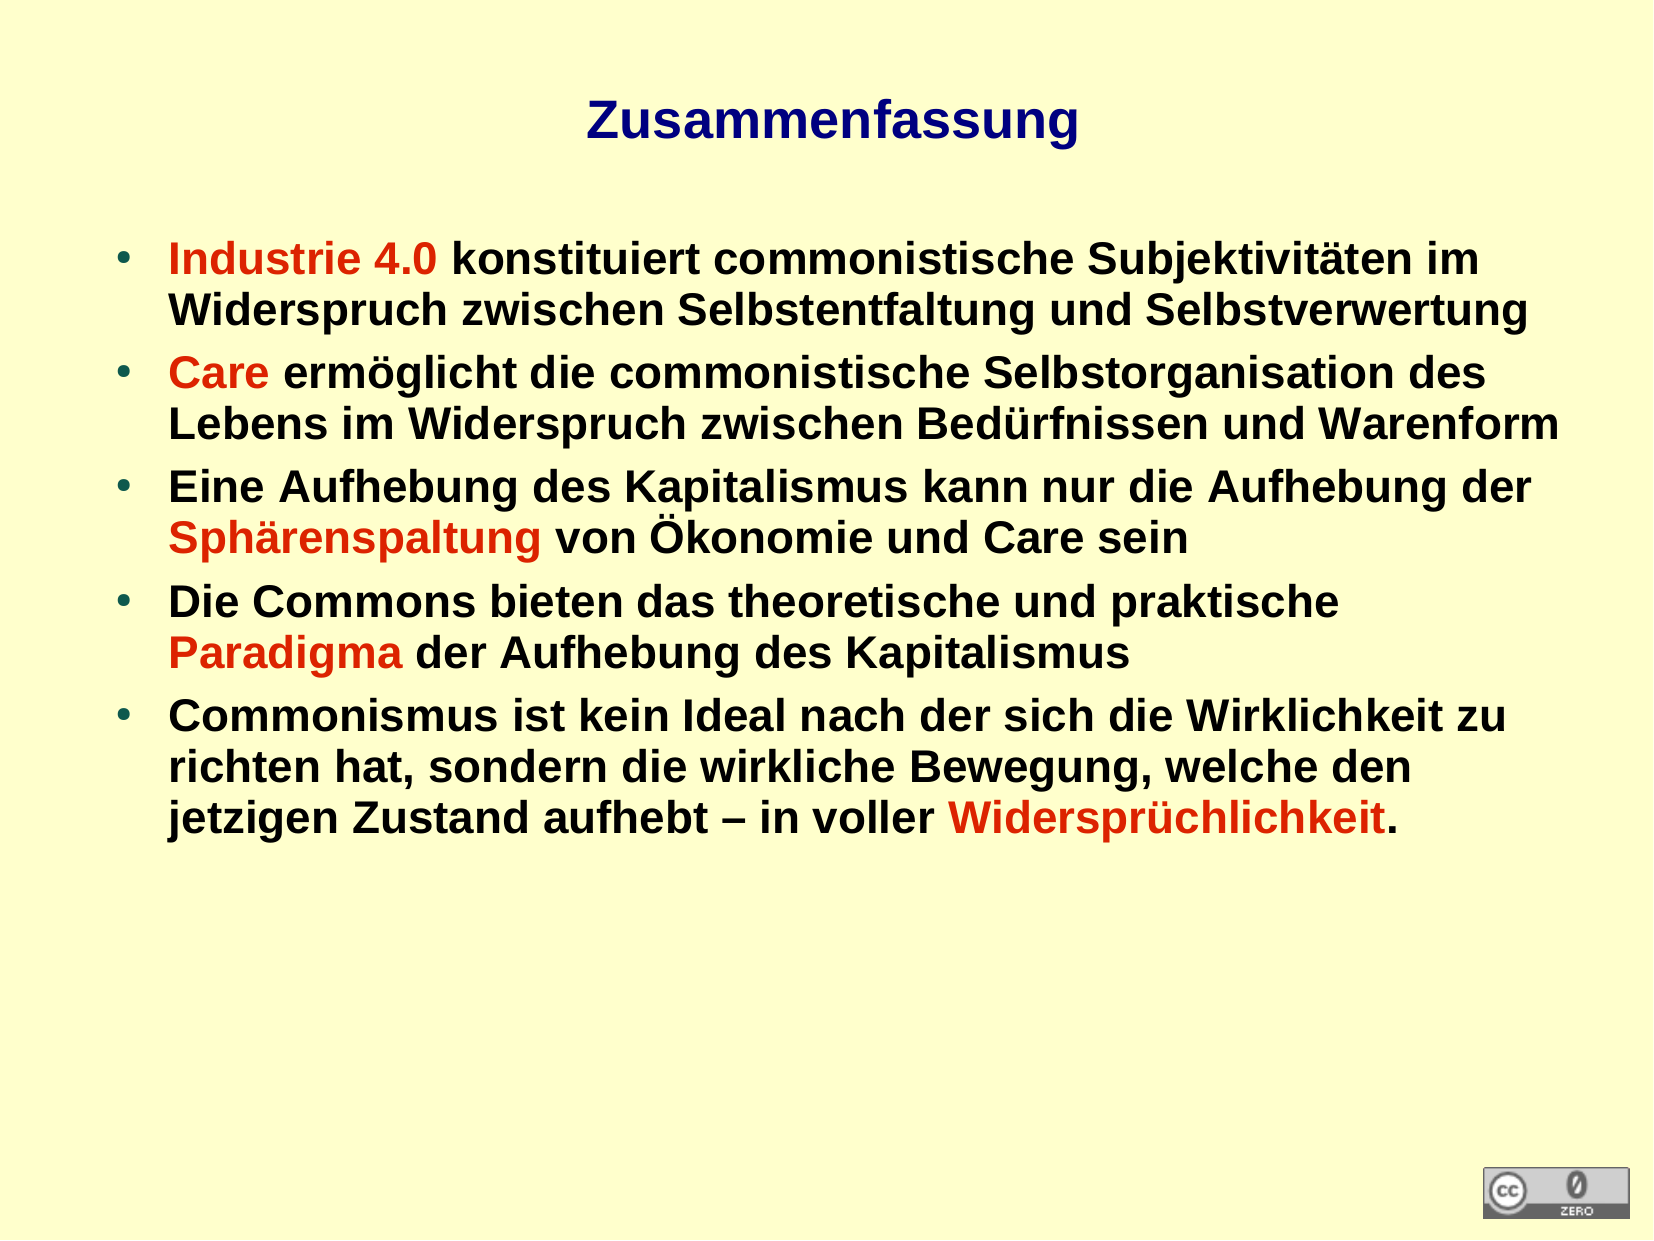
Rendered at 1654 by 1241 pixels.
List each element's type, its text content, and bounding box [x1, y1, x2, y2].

list Industrie 4.0 konstituiert commonistische Subjektivitäten im Widerspruch zwischen Selbstentfaltung und Selbstverwertung Care ermöglicht die commonistische Selbstorganisation des Lebens im Widerspruch zwischen Bedürfnissen und Warenform Eine Aufhebung des Kapitalismus kann nur die Aufhebung der Sphärenspaltung von Ökonomie und Care sein Die Commons bieten das theoretische und praktische Paradigma der Aufhebung des Kapitalismus Commonismus ist kein Ideal nach der sich die Wirklichkeit zu richten hat, sondern die wirkliche Bewegung, welche den jetzigen Zustand aufhebt – in voller Widersprüchlichkeit. [97, 232, 1571, 1040]
title Zusammenfassung [97, 61, 1571, 178]
picture [1483, 1167, 1630, 1219]
